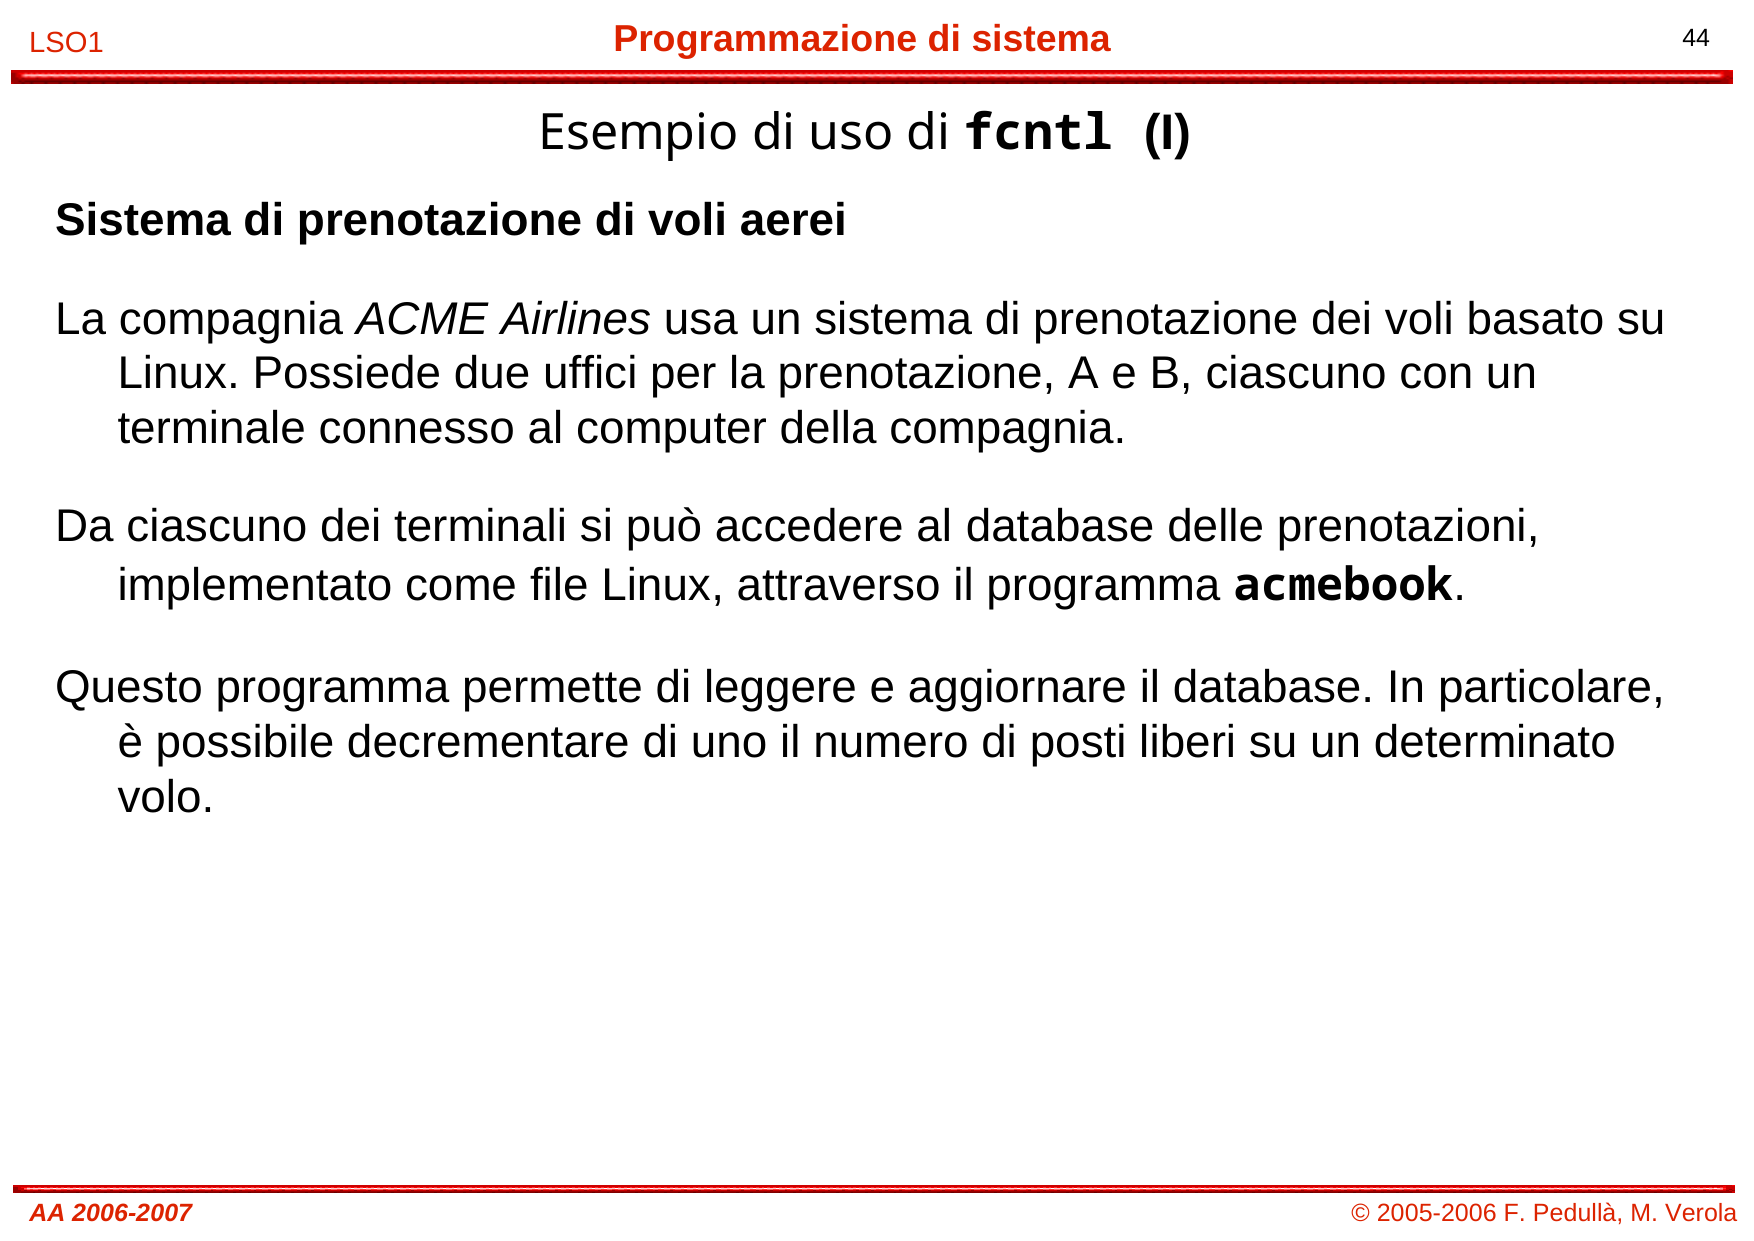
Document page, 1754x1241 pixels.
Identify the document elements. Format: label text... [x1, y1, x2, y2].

list Sistema di prenotazione di voli aerei La compagnia ACME Airlines usa un sistema di prenotazione dei voli basato su Linux. Possiede due uffici per la prenotazione, A e B, ciascuno con un terminale connesso al computer della compagnia. Da ciascuno dei terminali si può accedere al database delle prenotazioni, implementato come file Linux, attraverso il programma acmebook. Questo programma permette di leggere e aggiornare il database. In particolare, è possibile decrementare di uno il numero di posti liberi su un determinato volo. [40, 183, 1712, 967]
picture [13, 1185, 1735, 1193]
title Esempio di uso di fcntl (I) [407, 84, 1323, 180]
picture [11, 70, 1733, 84]
